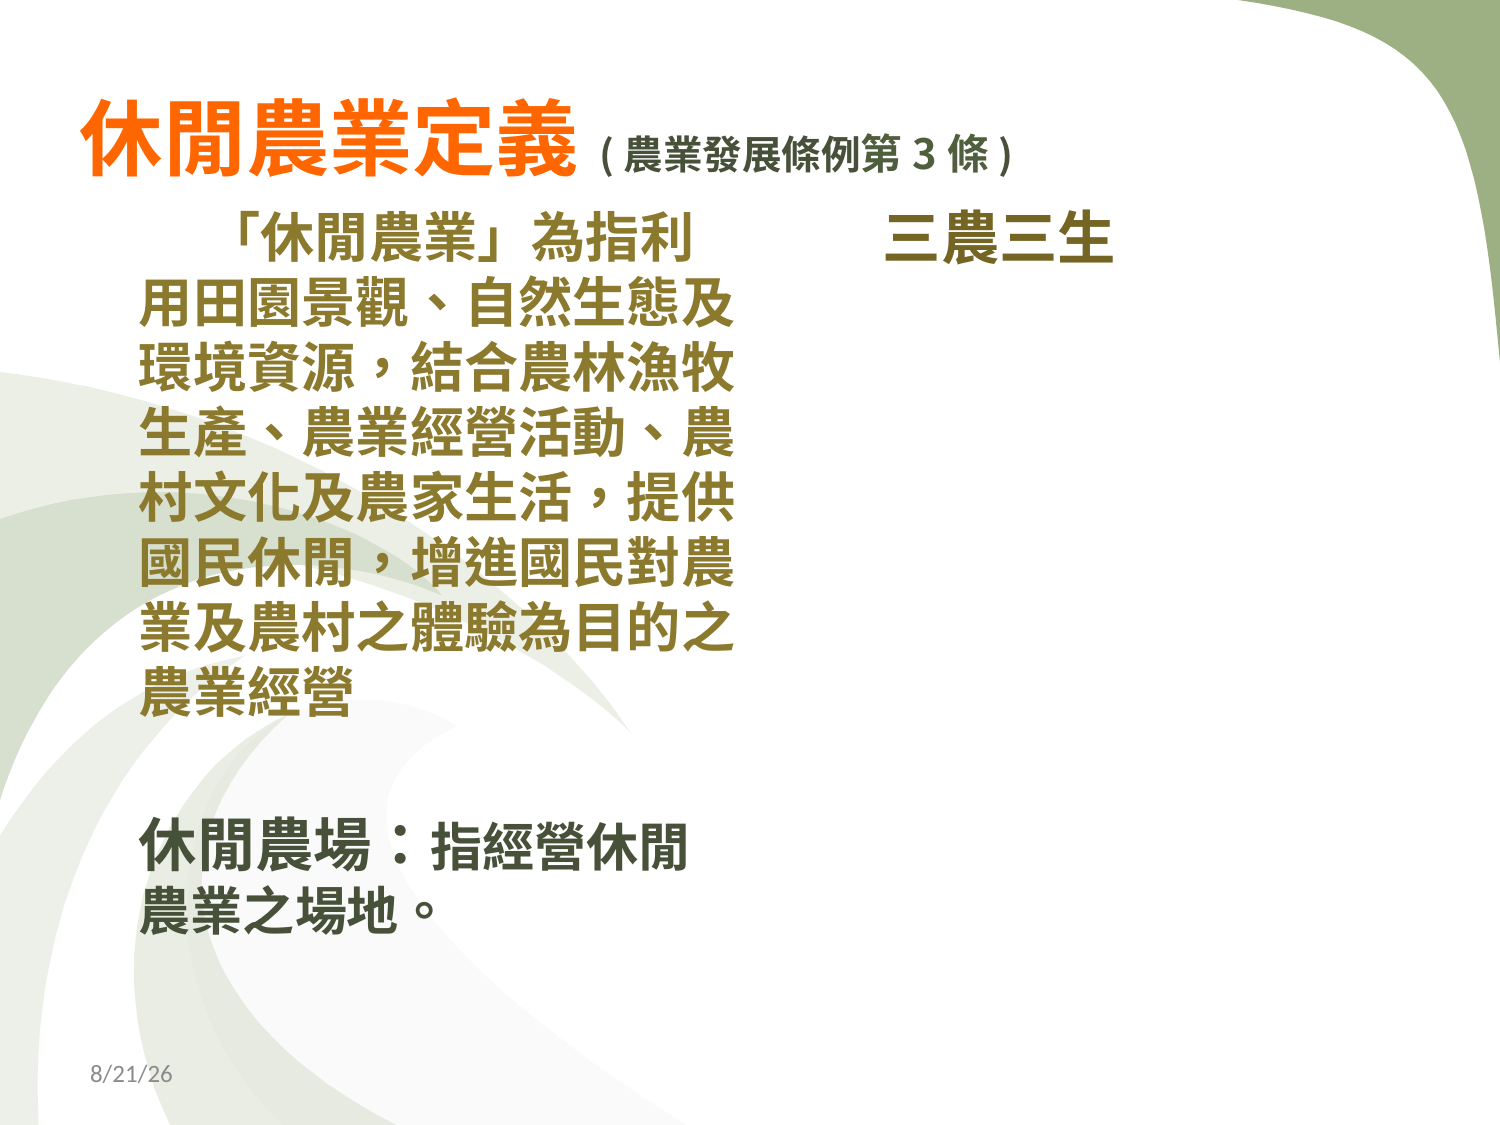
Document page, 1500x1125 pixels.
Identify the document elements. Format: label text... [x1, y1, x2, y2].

text_box 三農三生 [868, 193, 1176, 279]
list 「休閒農業」為指利用田園景觀、自然生態及環境資源，結合農林漁牧生產、農業經營活動、農村文化及農家生活，提供國民休閒，增進國民對農業及農村之體驗為目的之農業經營 休閒農場：指經營休閒農業之場地。 [123, 196, 757, 1083]
slide_number 11/8/18 [75, 1042, 425, 1103]
title 休閒農業定義(農業發展條例第3條) [64, 78, 1340, 195]
